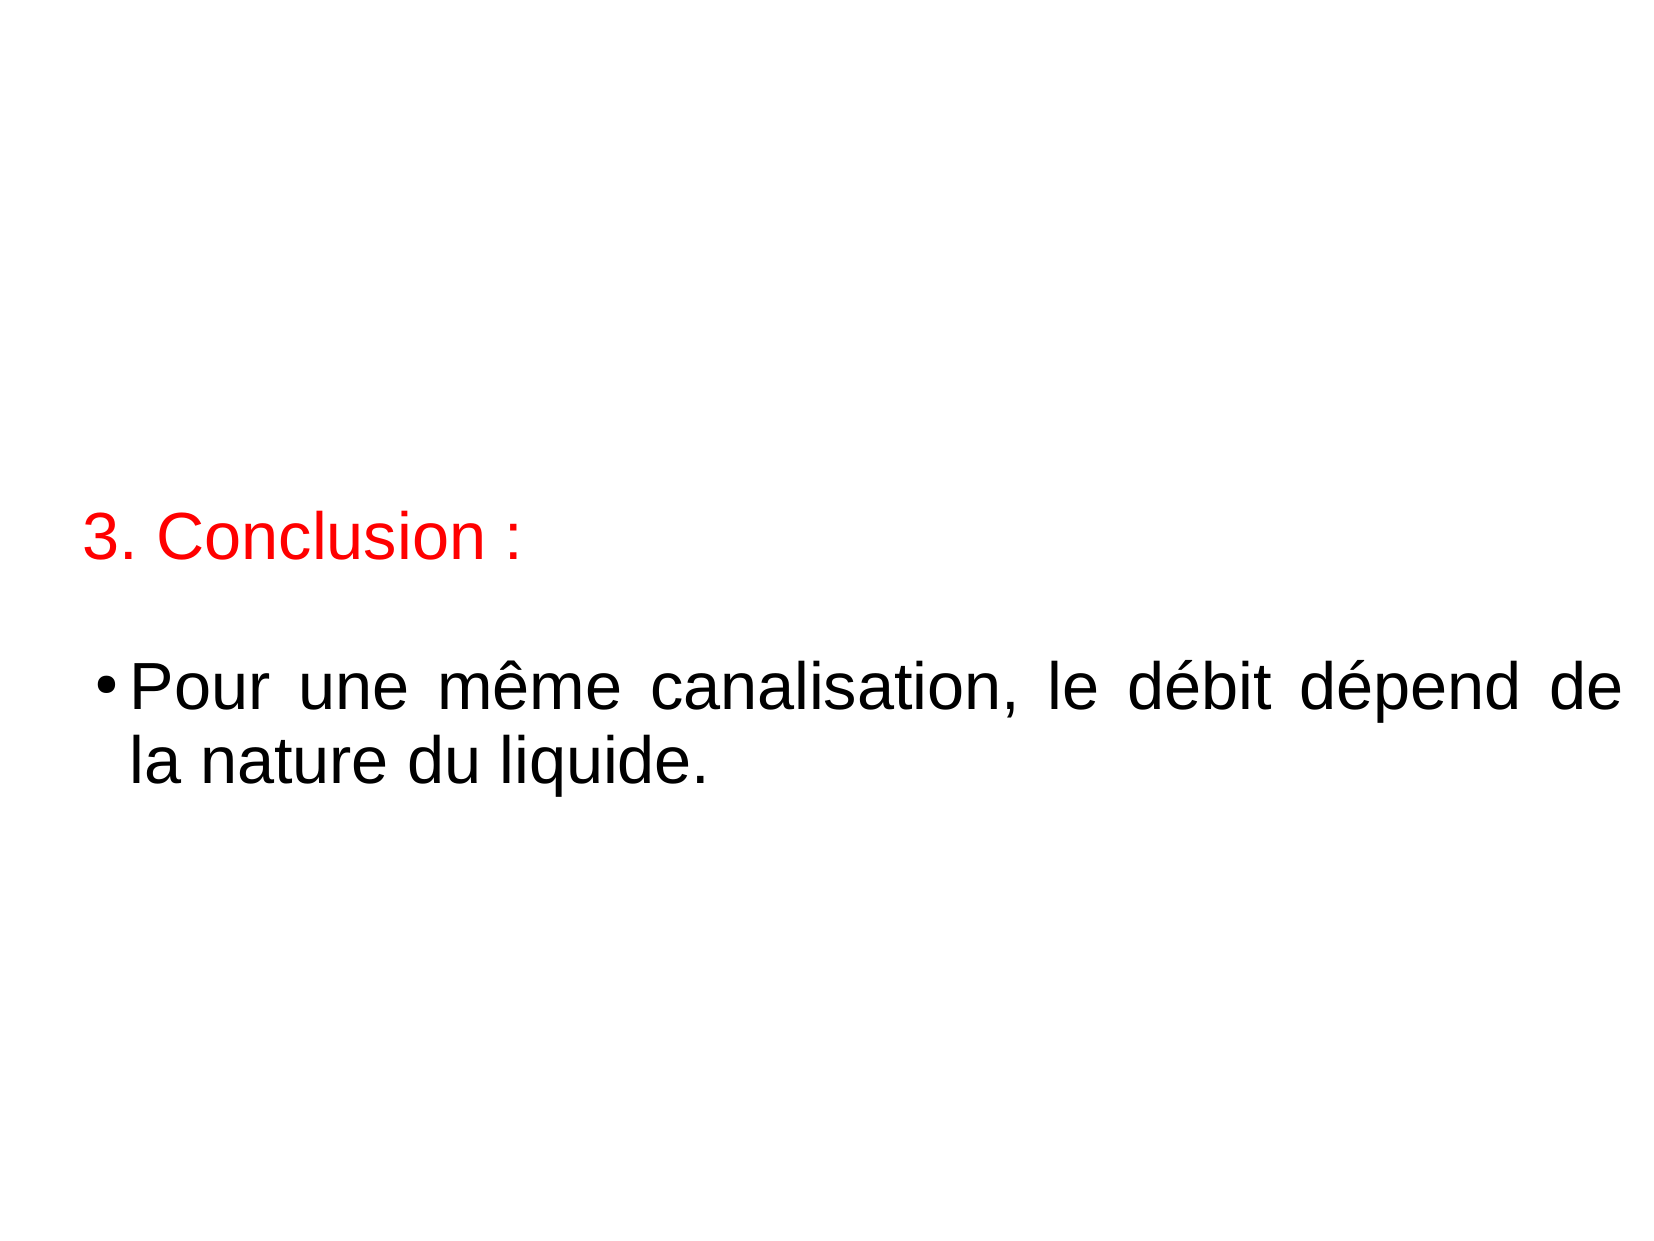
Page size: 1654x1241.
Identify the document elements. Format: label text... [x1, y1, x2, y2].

subtitle 3. Conclusion : Pour une même canalisation, le débit dépend de la nature du liquide. [59, 400, 1625, 897]
